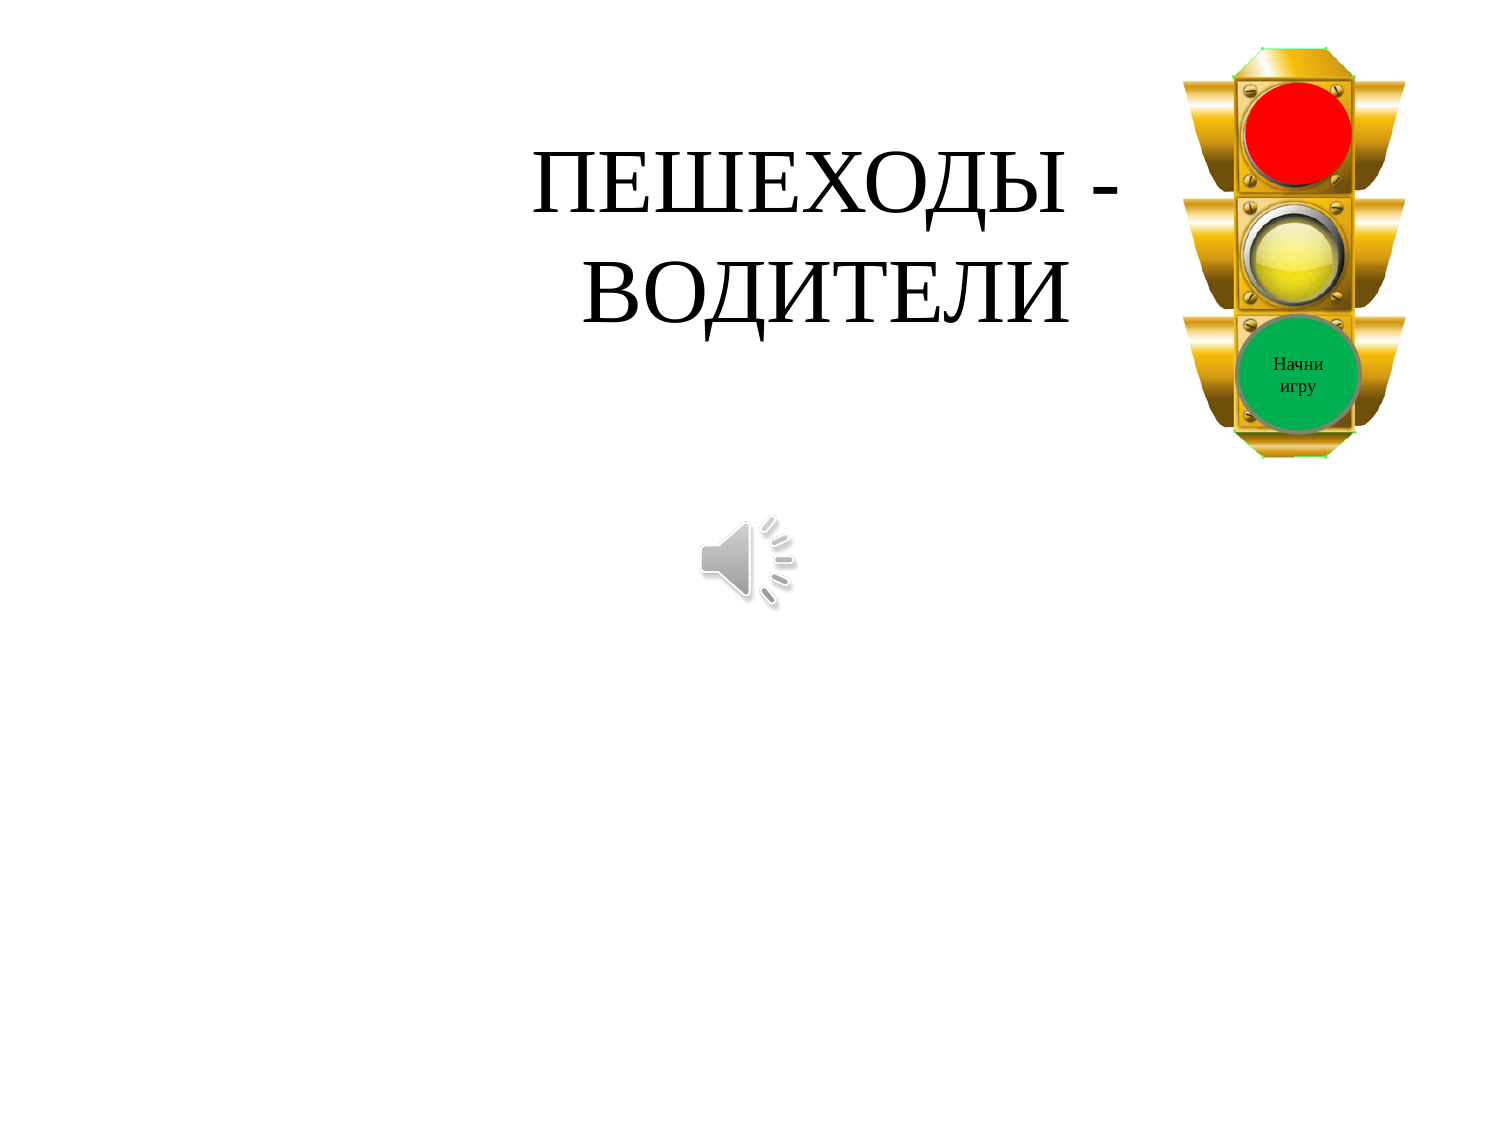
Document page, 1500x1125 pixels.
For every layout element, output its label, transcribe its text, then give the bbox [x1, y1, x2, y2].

text_box Начни игру [1236, 315, 1360, 433]
picture [1163, 31, 1427, 467]
picture [699, 512, 800, 613]
text_box [1245, 82, 1352, 185]
title ПЕШЕХОДЫ - ВОДИТЕЛИ [430, 113, 1163, 433]
